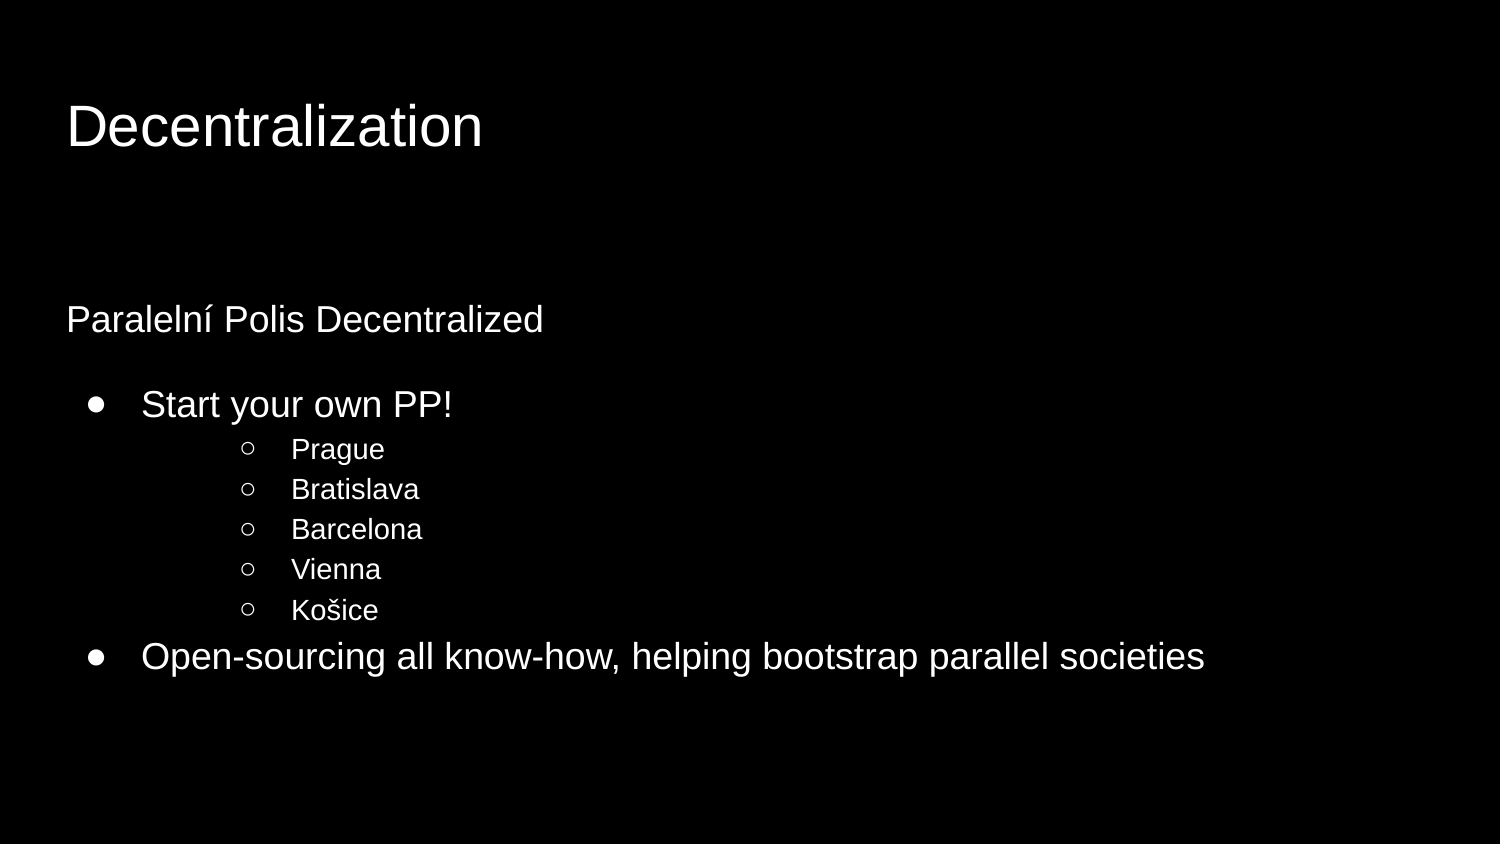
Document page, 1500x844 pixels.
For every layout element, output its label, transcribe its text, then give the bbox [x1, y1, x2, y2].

list Paralelní Polis Decentralized Start your own PP! Prague Bratislava Barcelona Vienna Košice Open-sourcing all know-how, helping bootstrap parallel societies [51, 273, 1449, 750]
title Decentralization [51, 72, 1449, 167]
